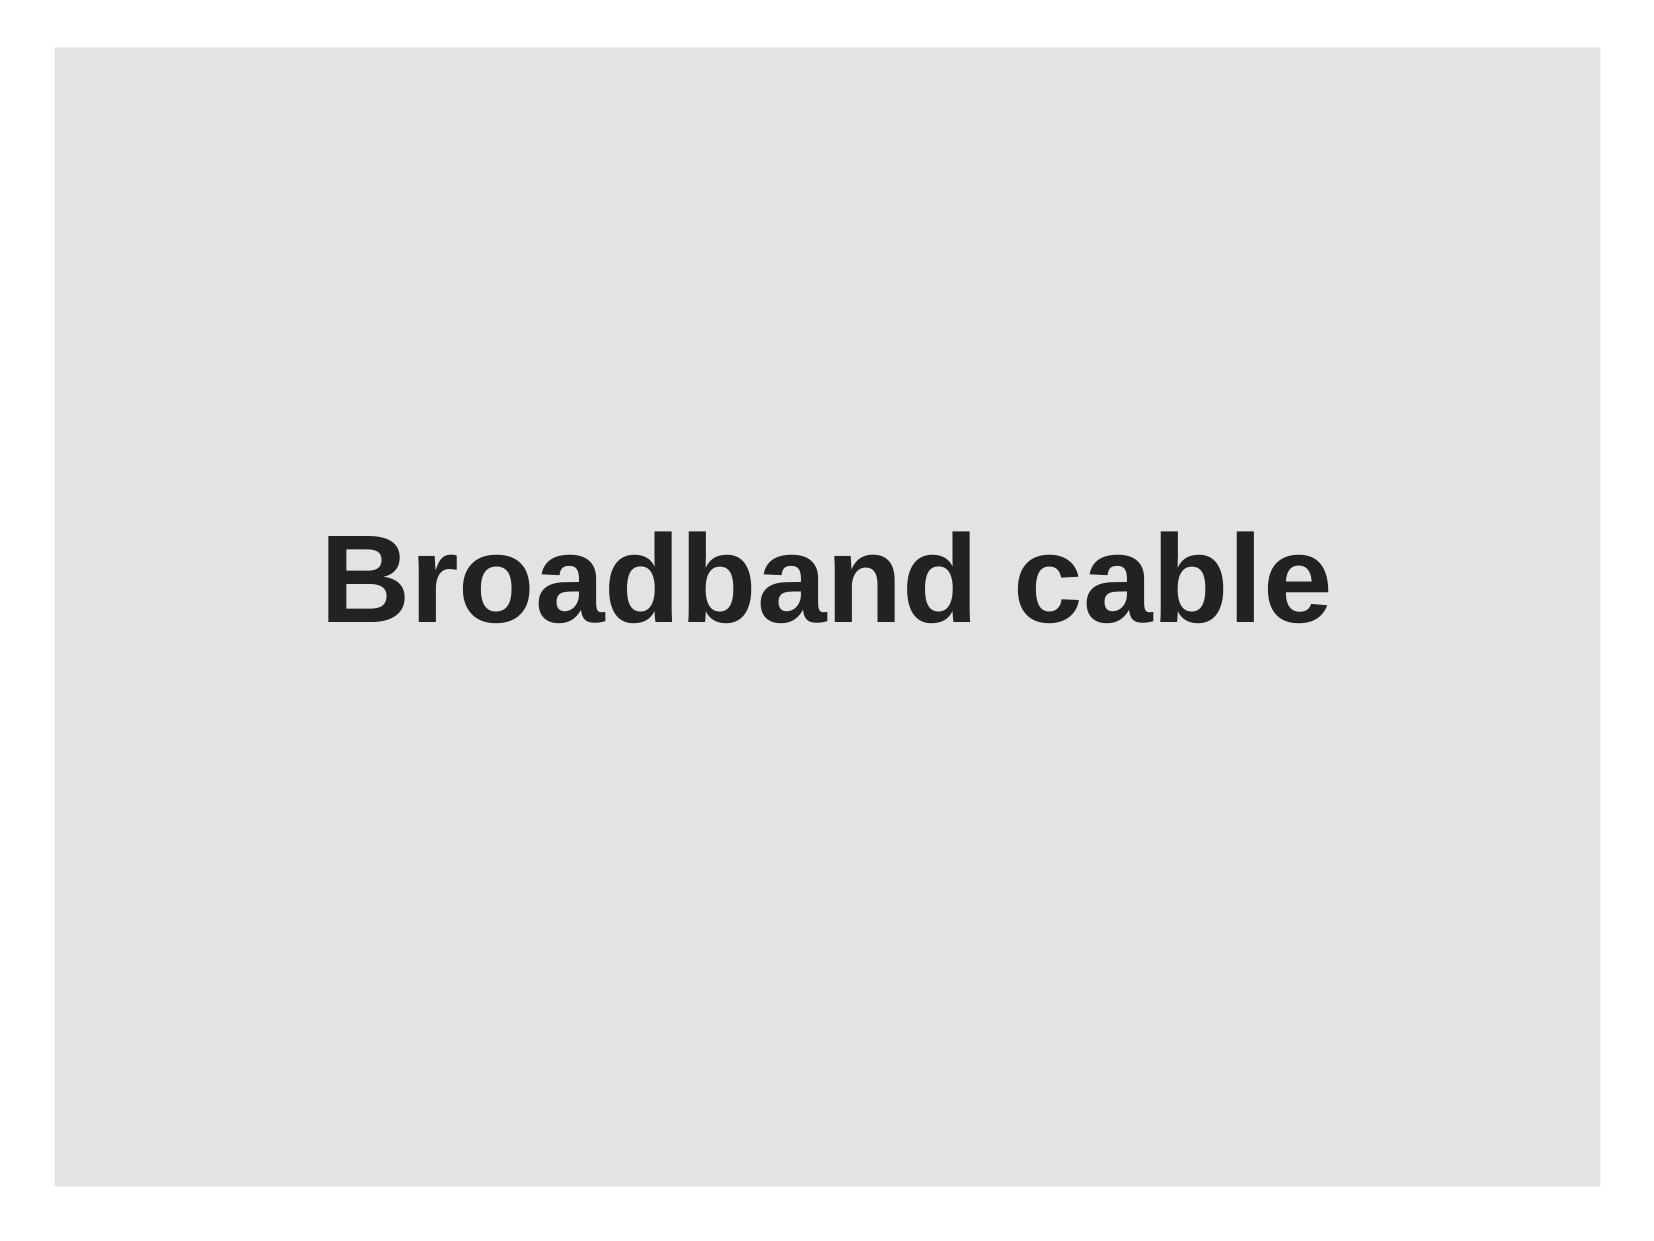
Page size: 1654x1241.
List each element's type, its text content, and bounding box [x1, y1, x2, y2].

picture [0, 0, 1654, 1241]
subtitle Broadband cable [82, 49, 1571, 1109]
